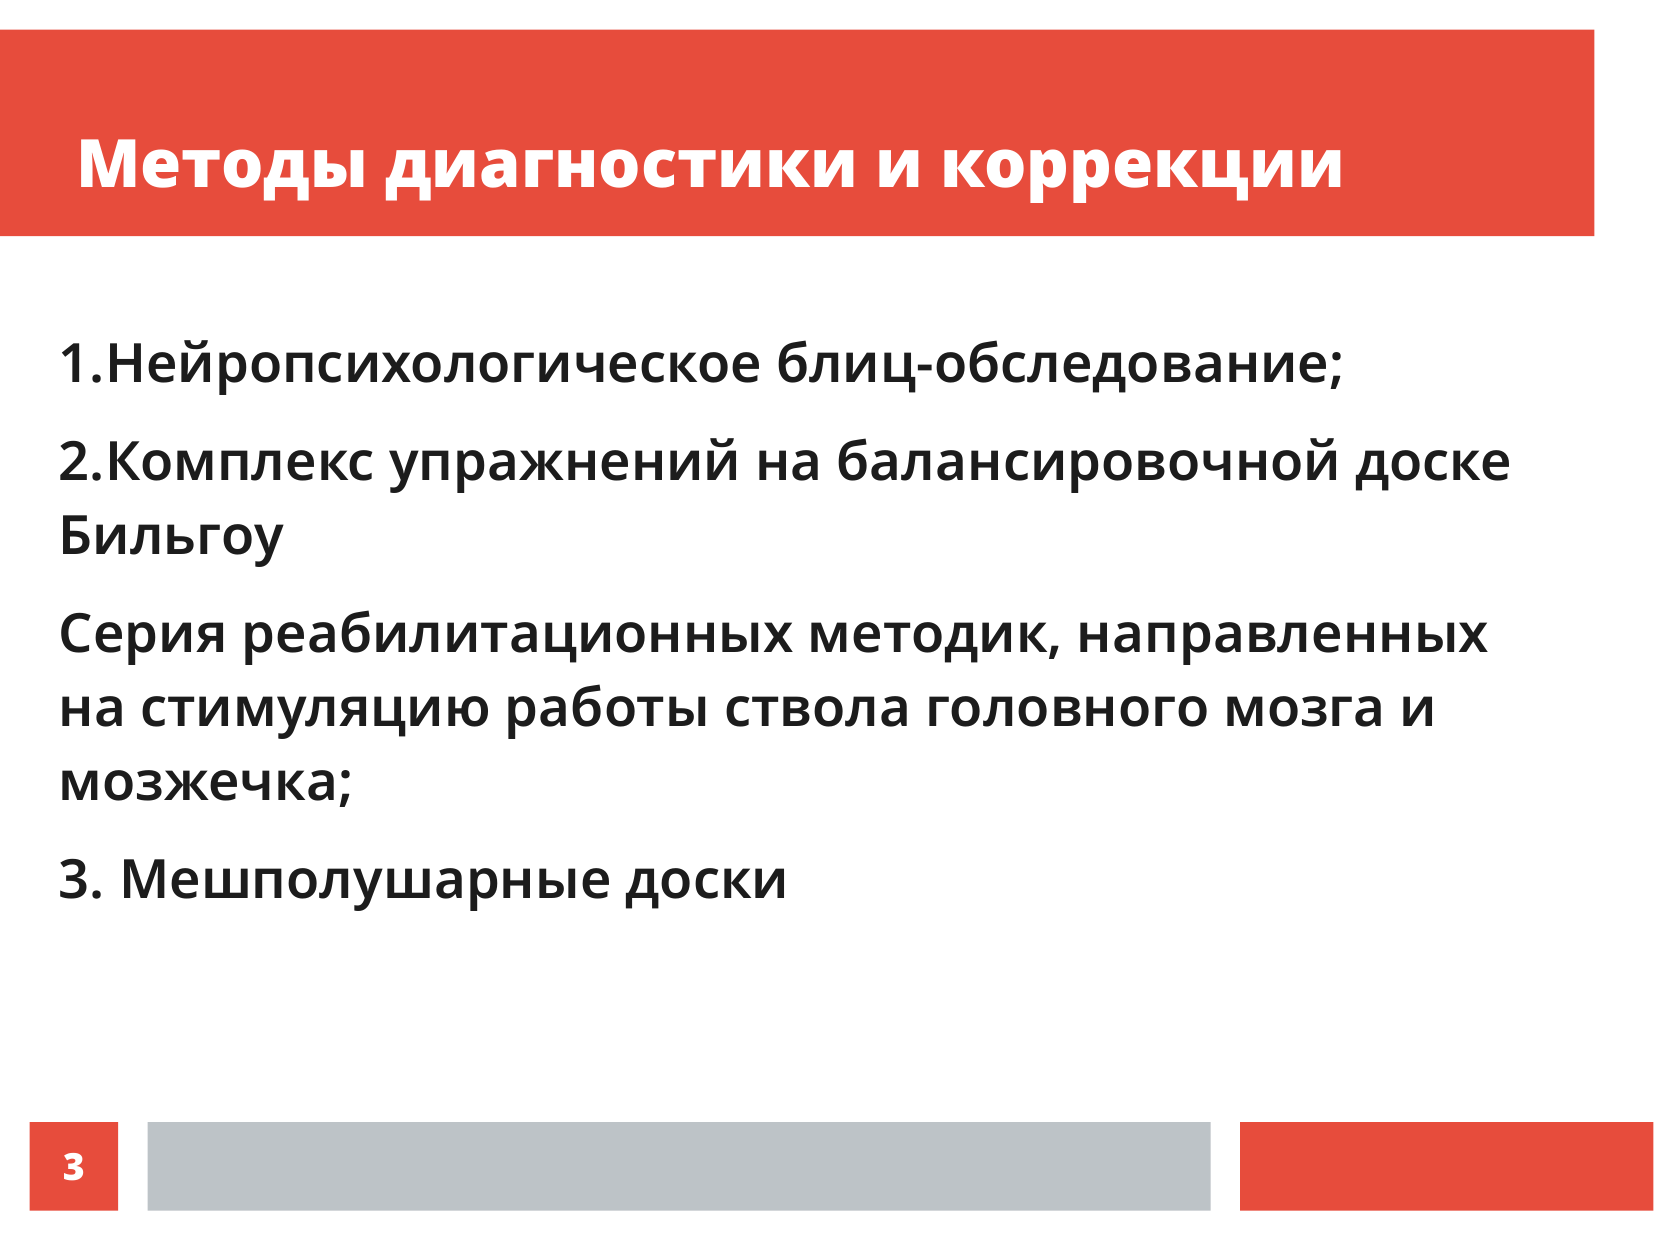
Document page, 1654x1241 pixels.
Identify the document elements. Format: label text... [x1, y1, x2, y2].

list 1.Нейропсихологическое блиц-обследование; 2.Комплекс упражнений на балансировочной доске Бильгоу Серия реабилитационных методик, направленных на стимуляцию работы ствола головного мозга и мозжечка; 3. Мешполушарные доски [59, 324, 1565, 1093]
title Методы диагностики и коррекции [59, 59, 1595, 207]
